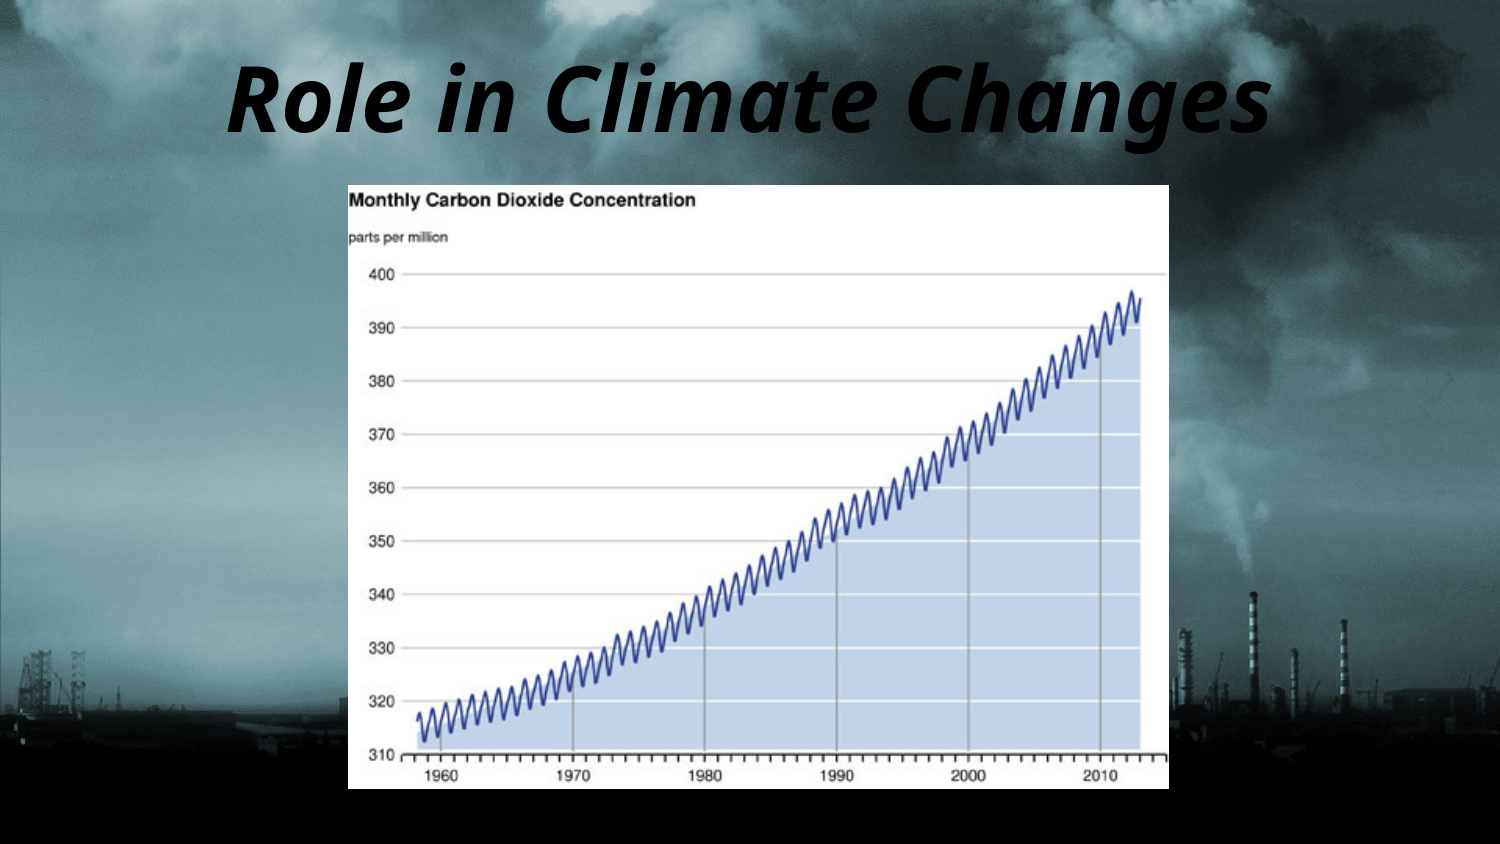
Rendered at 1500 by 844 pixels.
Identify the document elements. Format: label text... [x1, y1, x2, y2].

picture [0, 0, 1500, 844]
title Role in Climate Changes [75, 33, 1425, 175]
